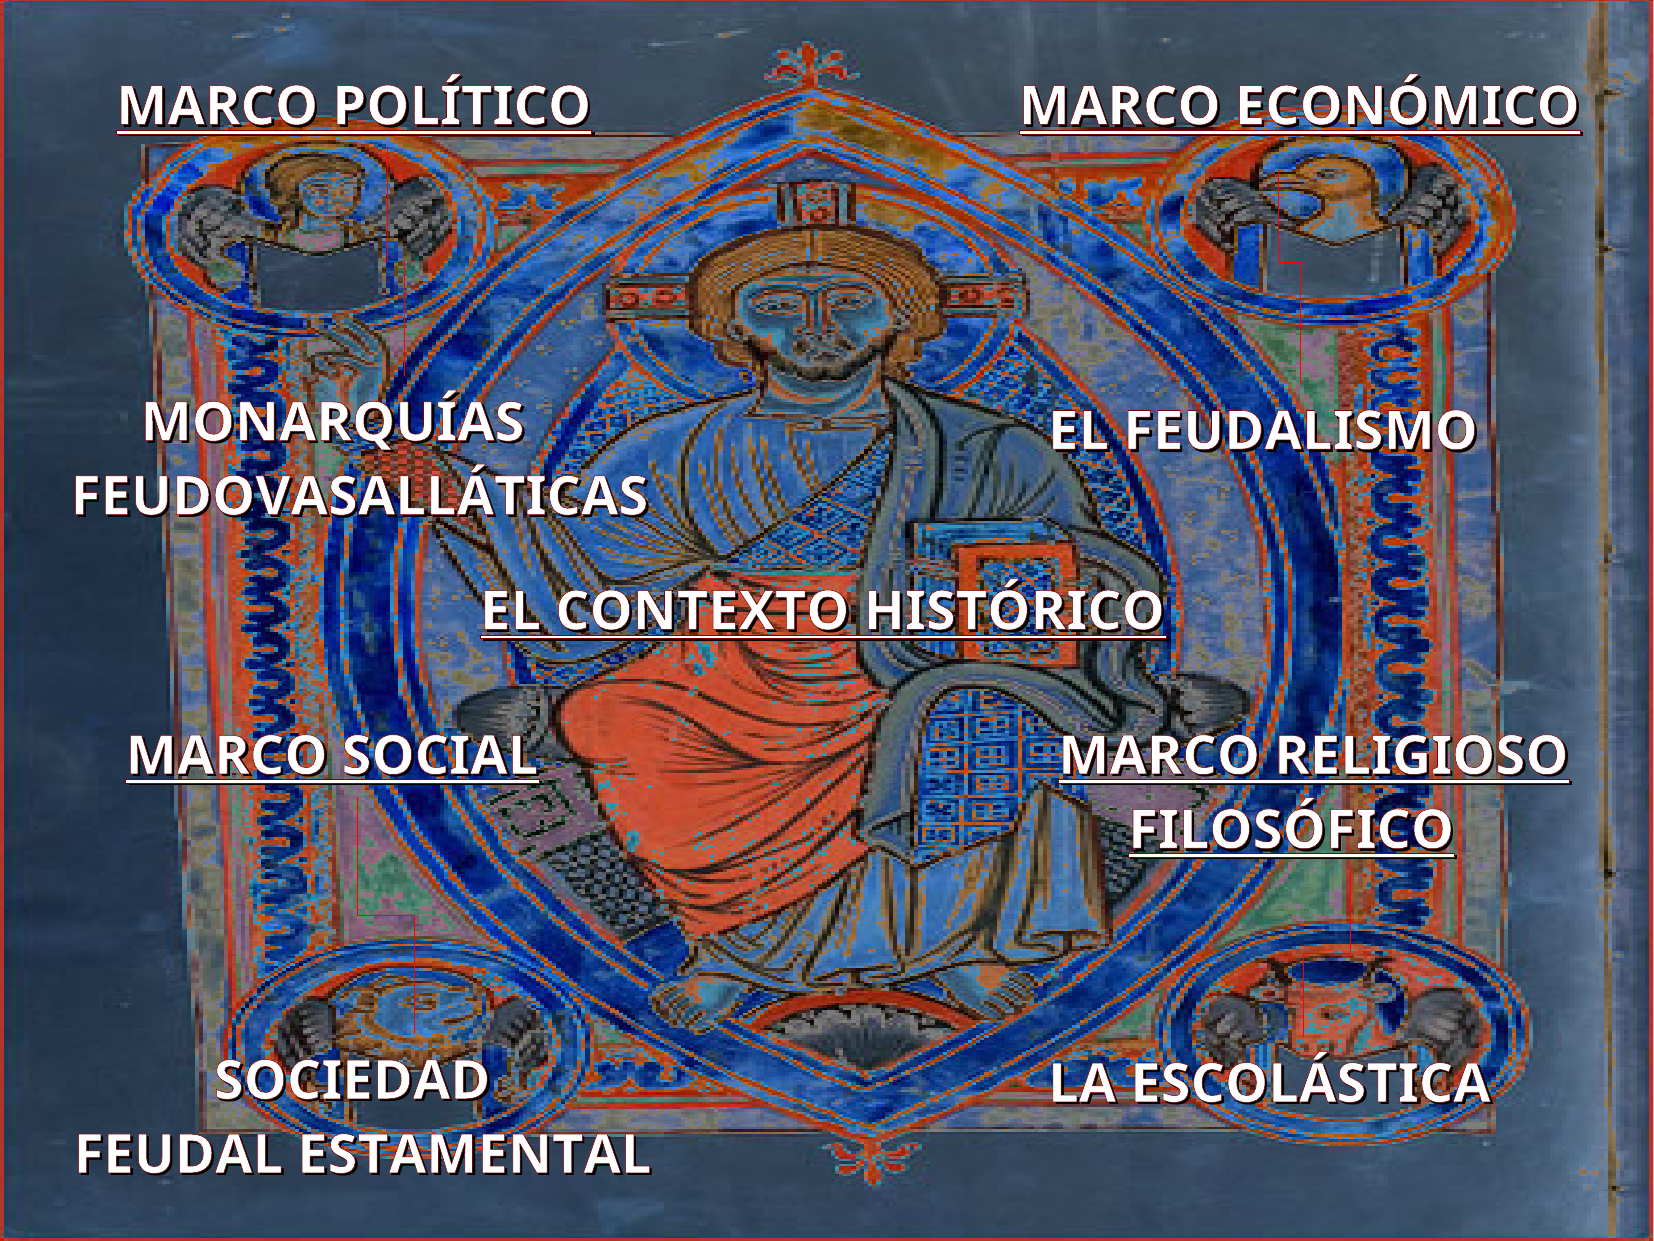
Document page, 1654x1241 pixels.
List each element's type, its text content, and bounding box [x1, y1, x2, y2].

text_box SOCIEDAD FEUDAL ESTAMENTAL [59, 1033, 770, 1175]
picture [0, 0, 1654, 1241]
text_box MARCO ECONÓMICO [1003, 59, 1648, 138]
text_box LA ESCOLÁSTICA [1033, 1036, 1575, 1115]
text_box EL CONTEXTO HISTÓRICO [465, 564, 1287, 643]
text_box MARCO RELIGIOSO FILOSÓFICO [1043, 708, 1654, 850]
text_box EL FEUDALISMO [1033, 383, 1568, 462]
text_box MARCO POLÍTICO [101, 59, 674, 138]
text_box MARCO SOCIAL [110, 708, 605, 787]
text_box MONARQUÍAS FEUDOVASALLÁTICAS [55, 375, 753, 517]
